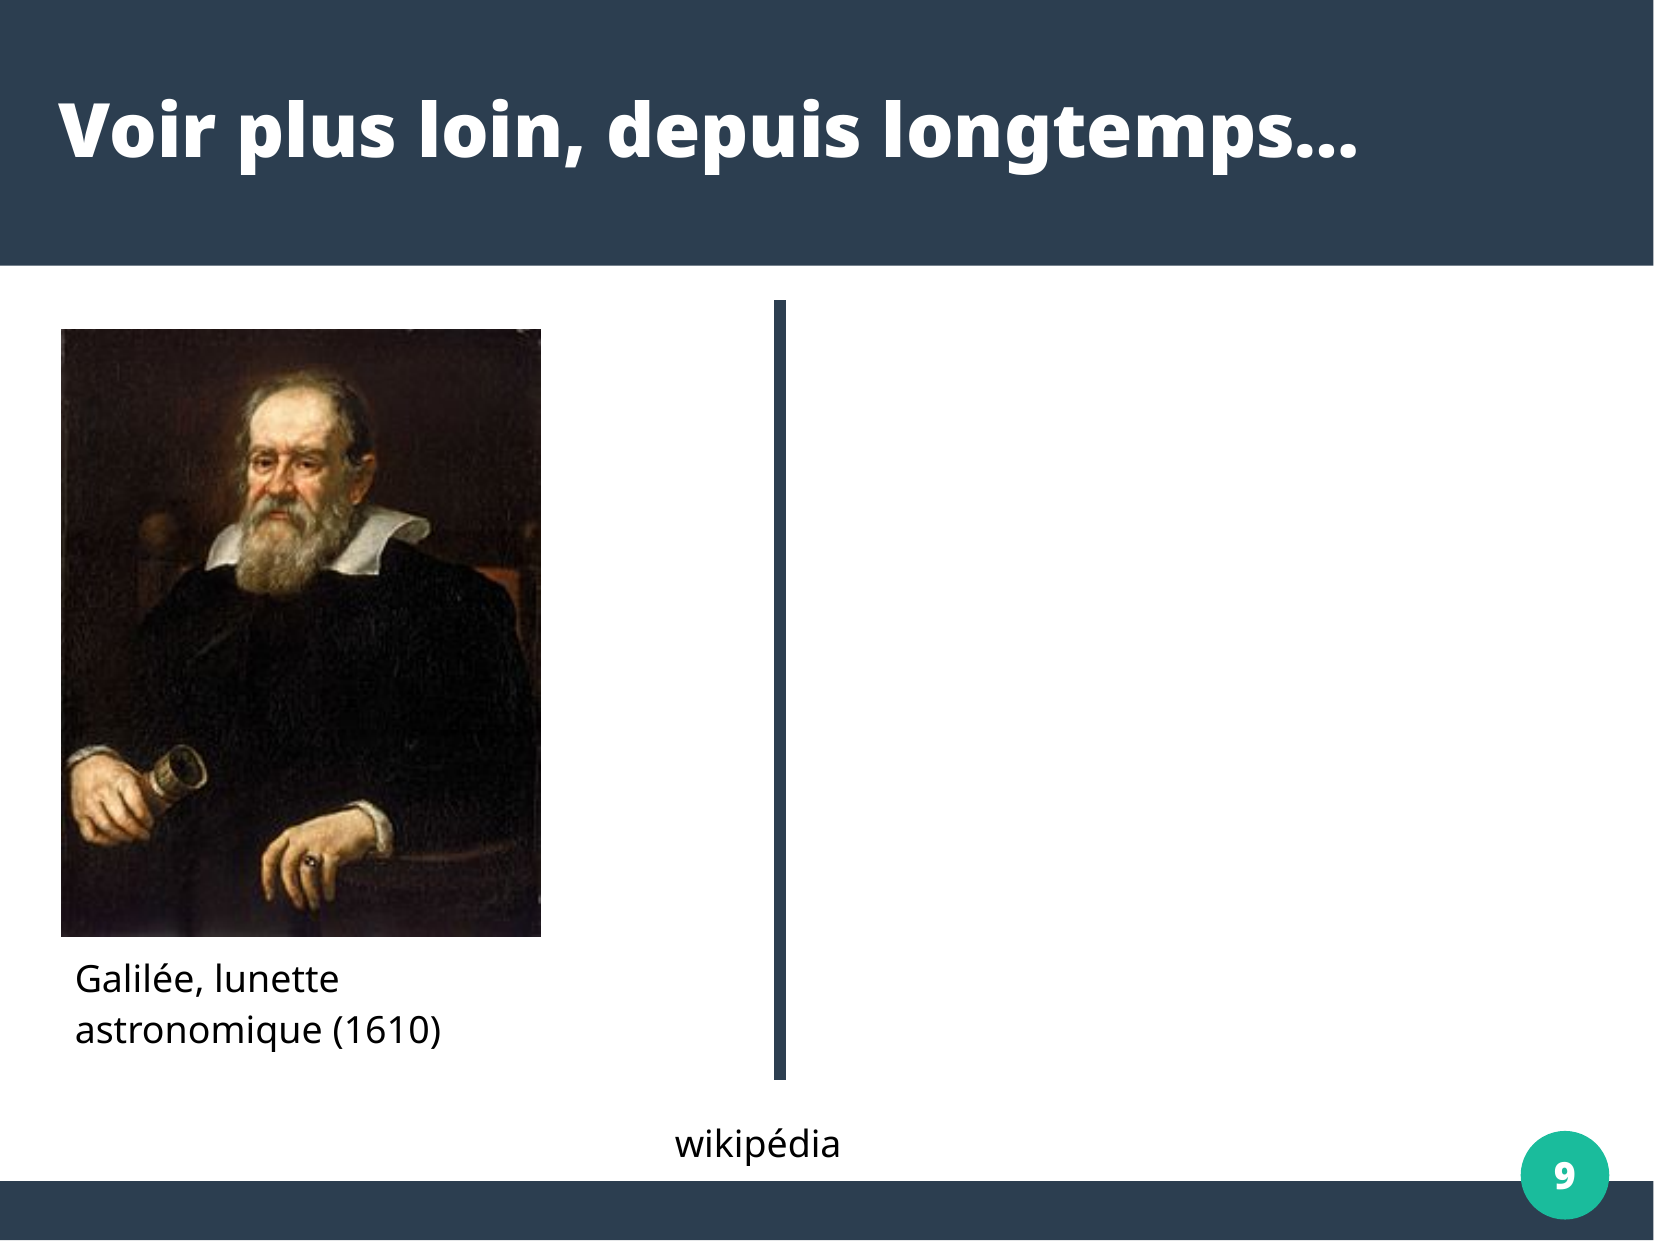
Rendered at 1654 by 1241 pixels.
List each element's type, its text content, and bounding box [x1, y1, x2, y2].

title Voir plus loin, depuis longtemps… [59, 49, 1595, 207]
text_box wikipédia [660, 1110, 1021, 1169]
text_box Galilée, lunette astronomique (1610) [60, 945, 526, 1047]
picture [61, 329, 541, 937]
